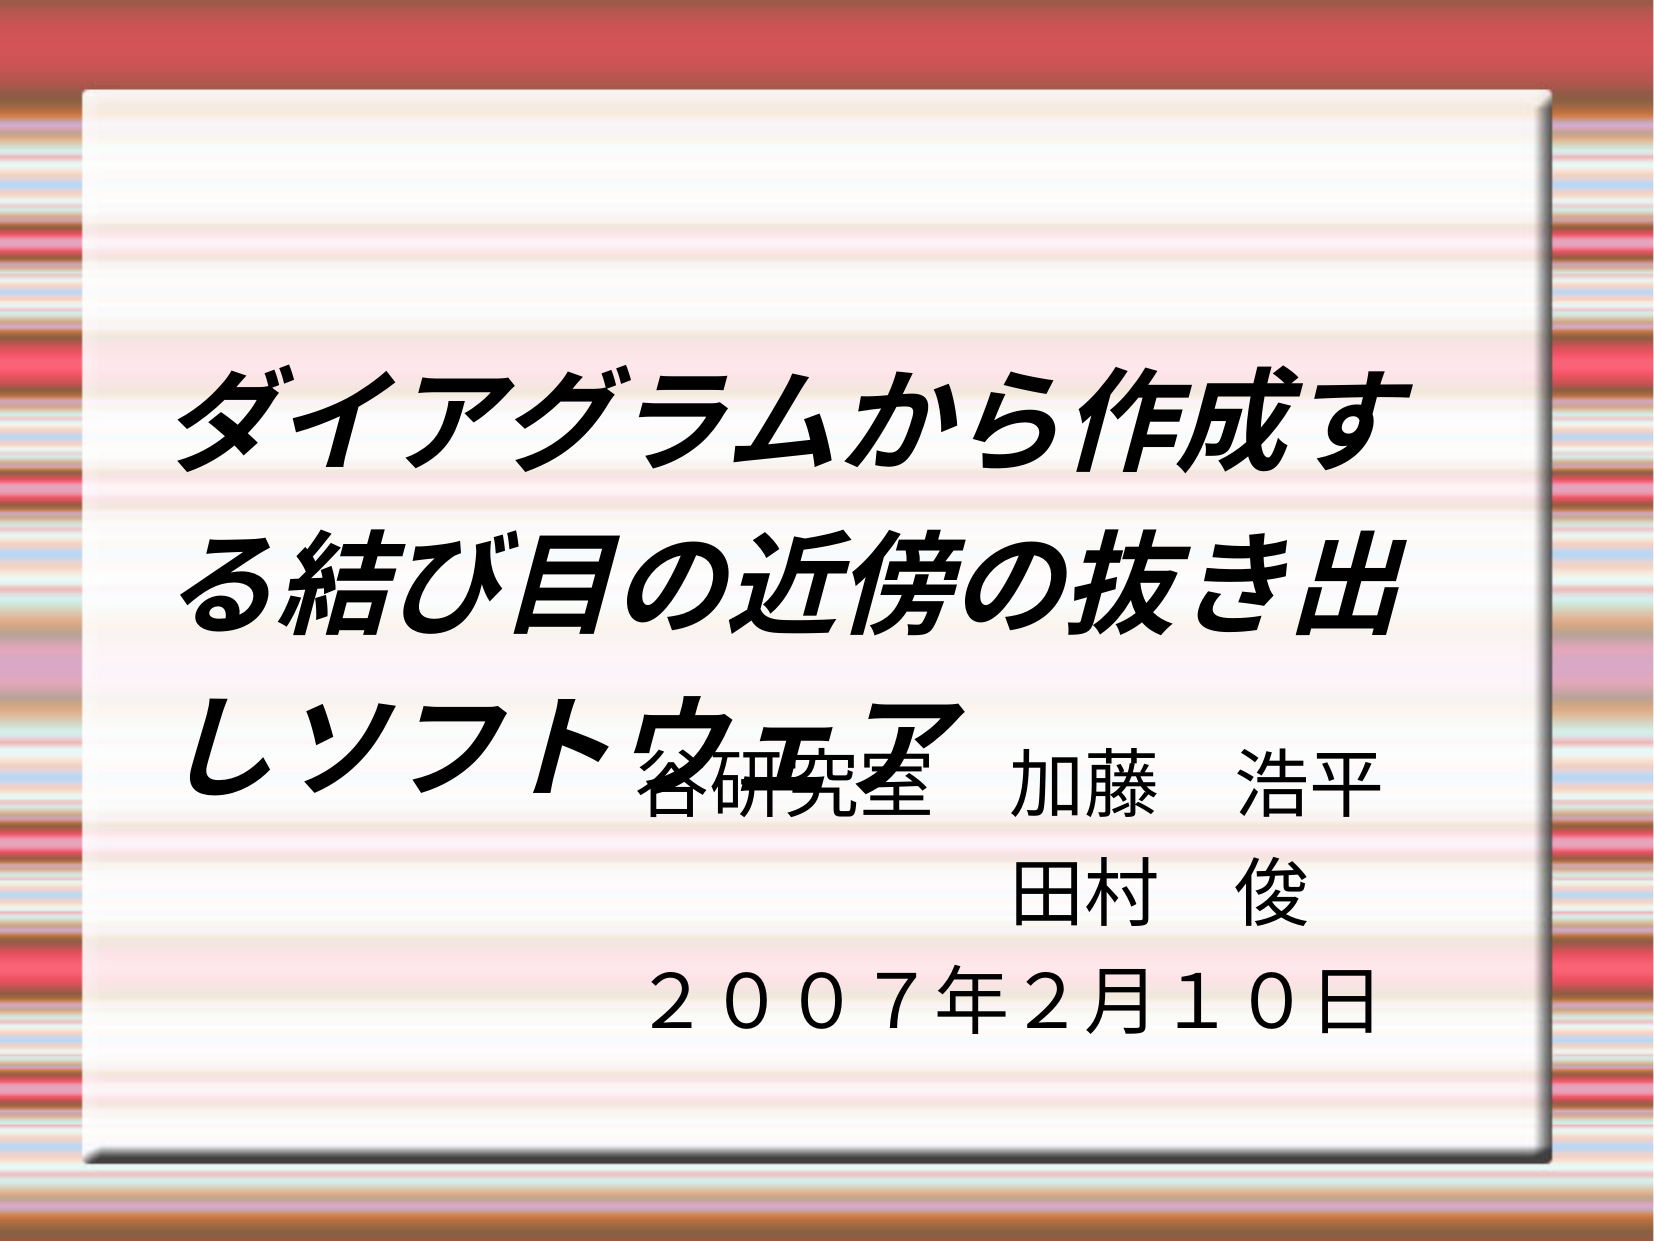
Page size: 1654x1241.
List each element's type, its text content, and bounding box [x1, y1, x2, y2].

text_box 谷研究室 加藤 浩平 田村 俊 ２００７年２月１０日 [620, 717, 1506, 958]
text_box ダイアグラムから作成する結び目の近傍の抜き出しソフトウェア [147, 324, 1447, 678]
picture [0, 0, 1654, 1241]
